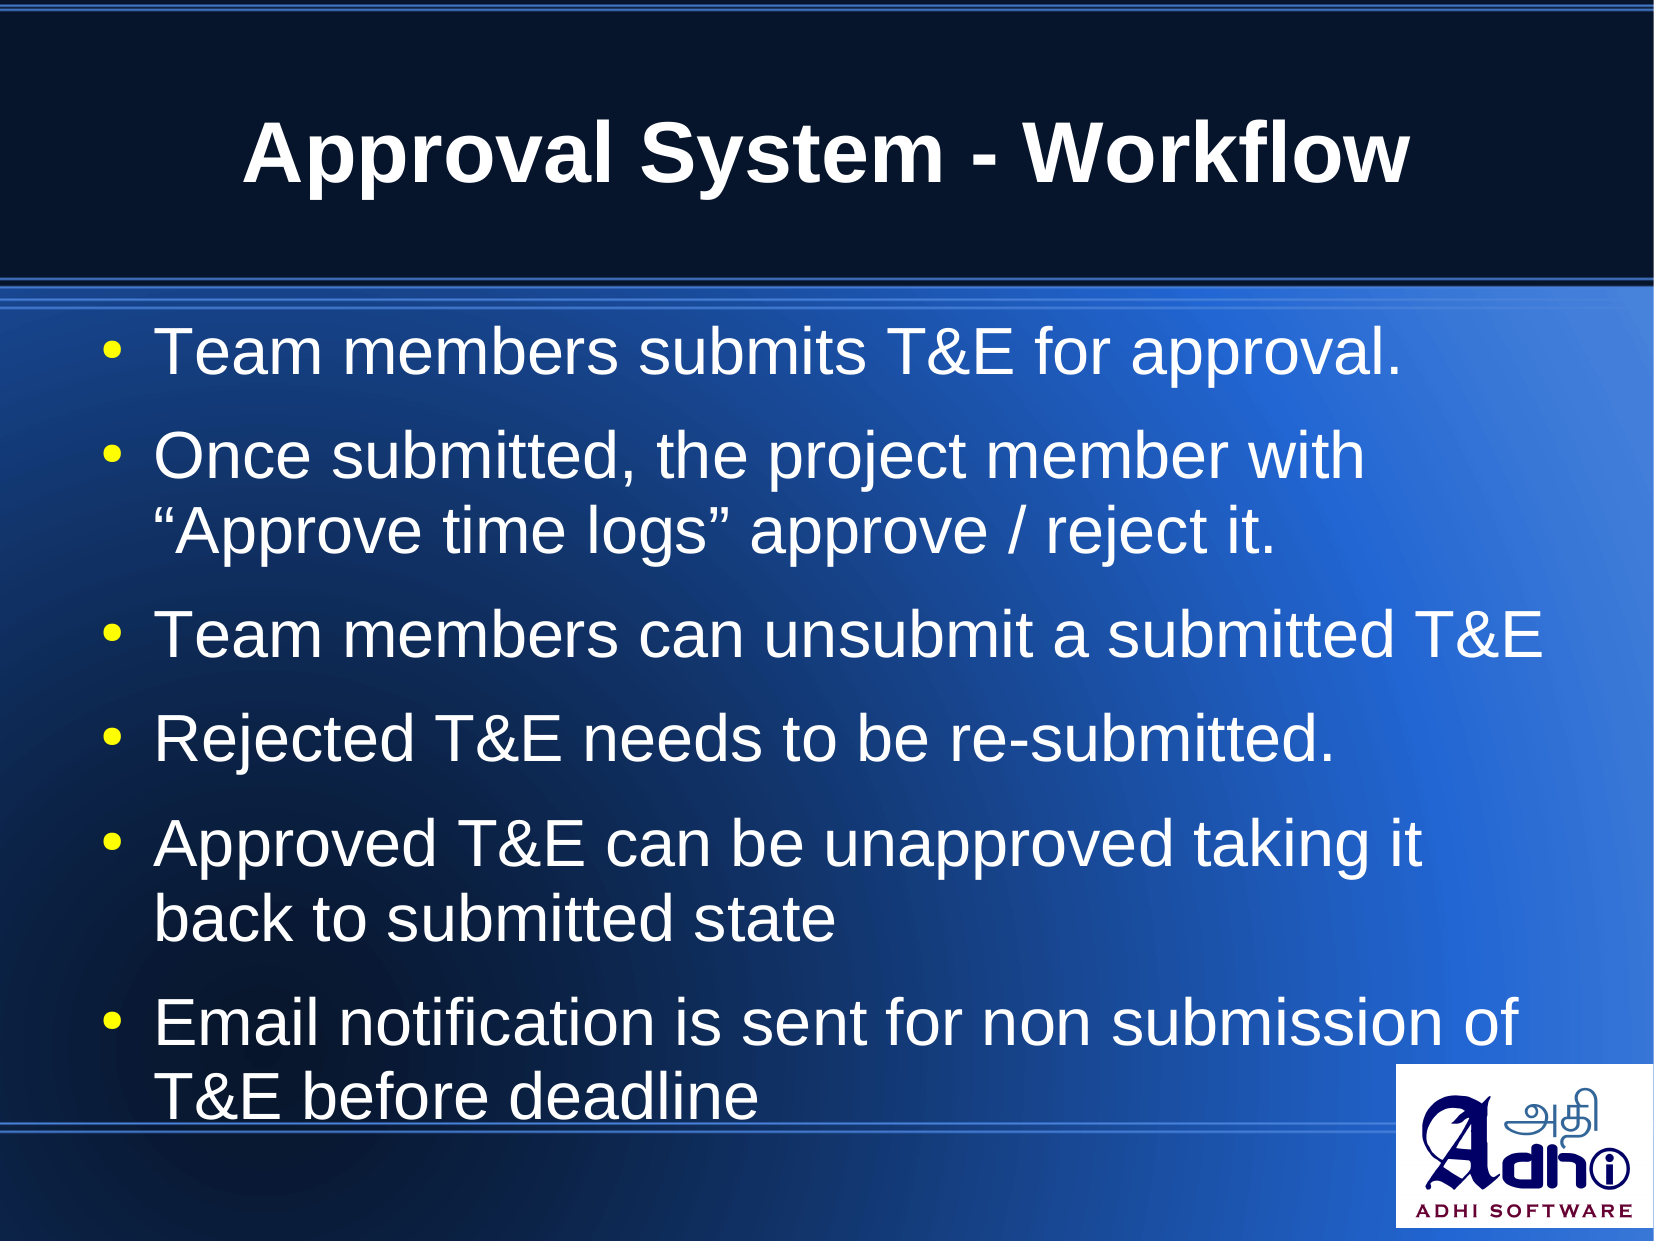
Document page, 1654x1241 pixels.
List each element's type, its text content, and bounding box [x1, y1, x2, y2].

title Approval System - Workflow [82, 49, 1571, 257]
list Team members submits T&E for approval. Once submitted, the project member with “Approve time logs” approve / reject it. Team members can unsubmit a submitted T&E Rejected T&E needs to be re-submitted. Approved T&E can be unapproved taking it back to submitted state Email notification is sent for non submission of T&E before deadline [82, 313, 1571, 1135]
picture [0, 0, 1654, 1241]
